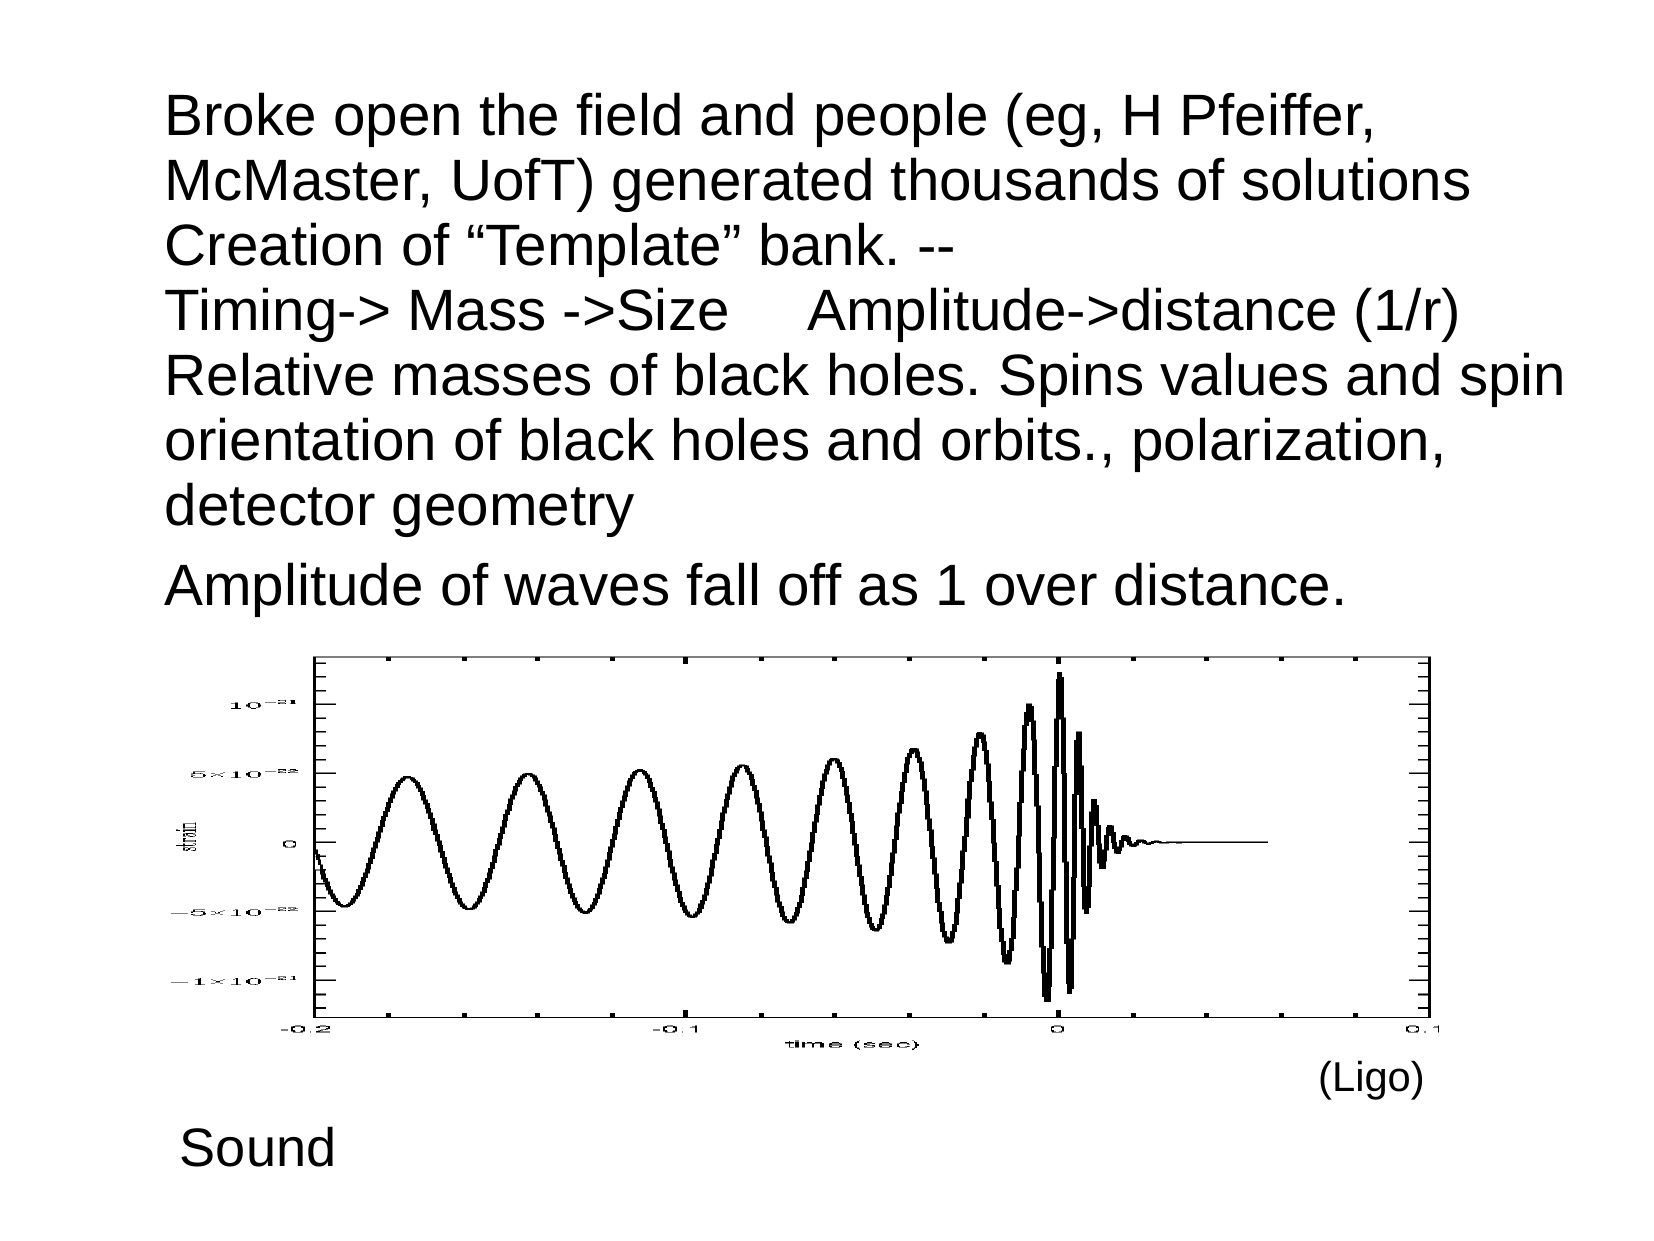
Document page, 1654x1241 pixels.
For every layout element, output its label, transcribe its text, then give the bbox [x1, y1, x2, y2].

text_box Amplitude of waves fall off as 1 over distance. [150, 544, 1365, 625]
text_box Sound [165, 1109, 367, 1186]
text_box Broke open the field and people (eg, H Pfeiffer, McMaster, UofT) generated thousands of solutions Creation of “Template” bank. -- Timing-> Mass ->Size Amplitude->distance (1/r) Relative masses of black holes. Spins values and spin orientation of black holes and orbits., polarization, detector geometry [150, 75, 1600, 545]
text_box (Ligo) [1303, 1046, 1441, 1186]
picture [170, 633, 1500, 1063]
